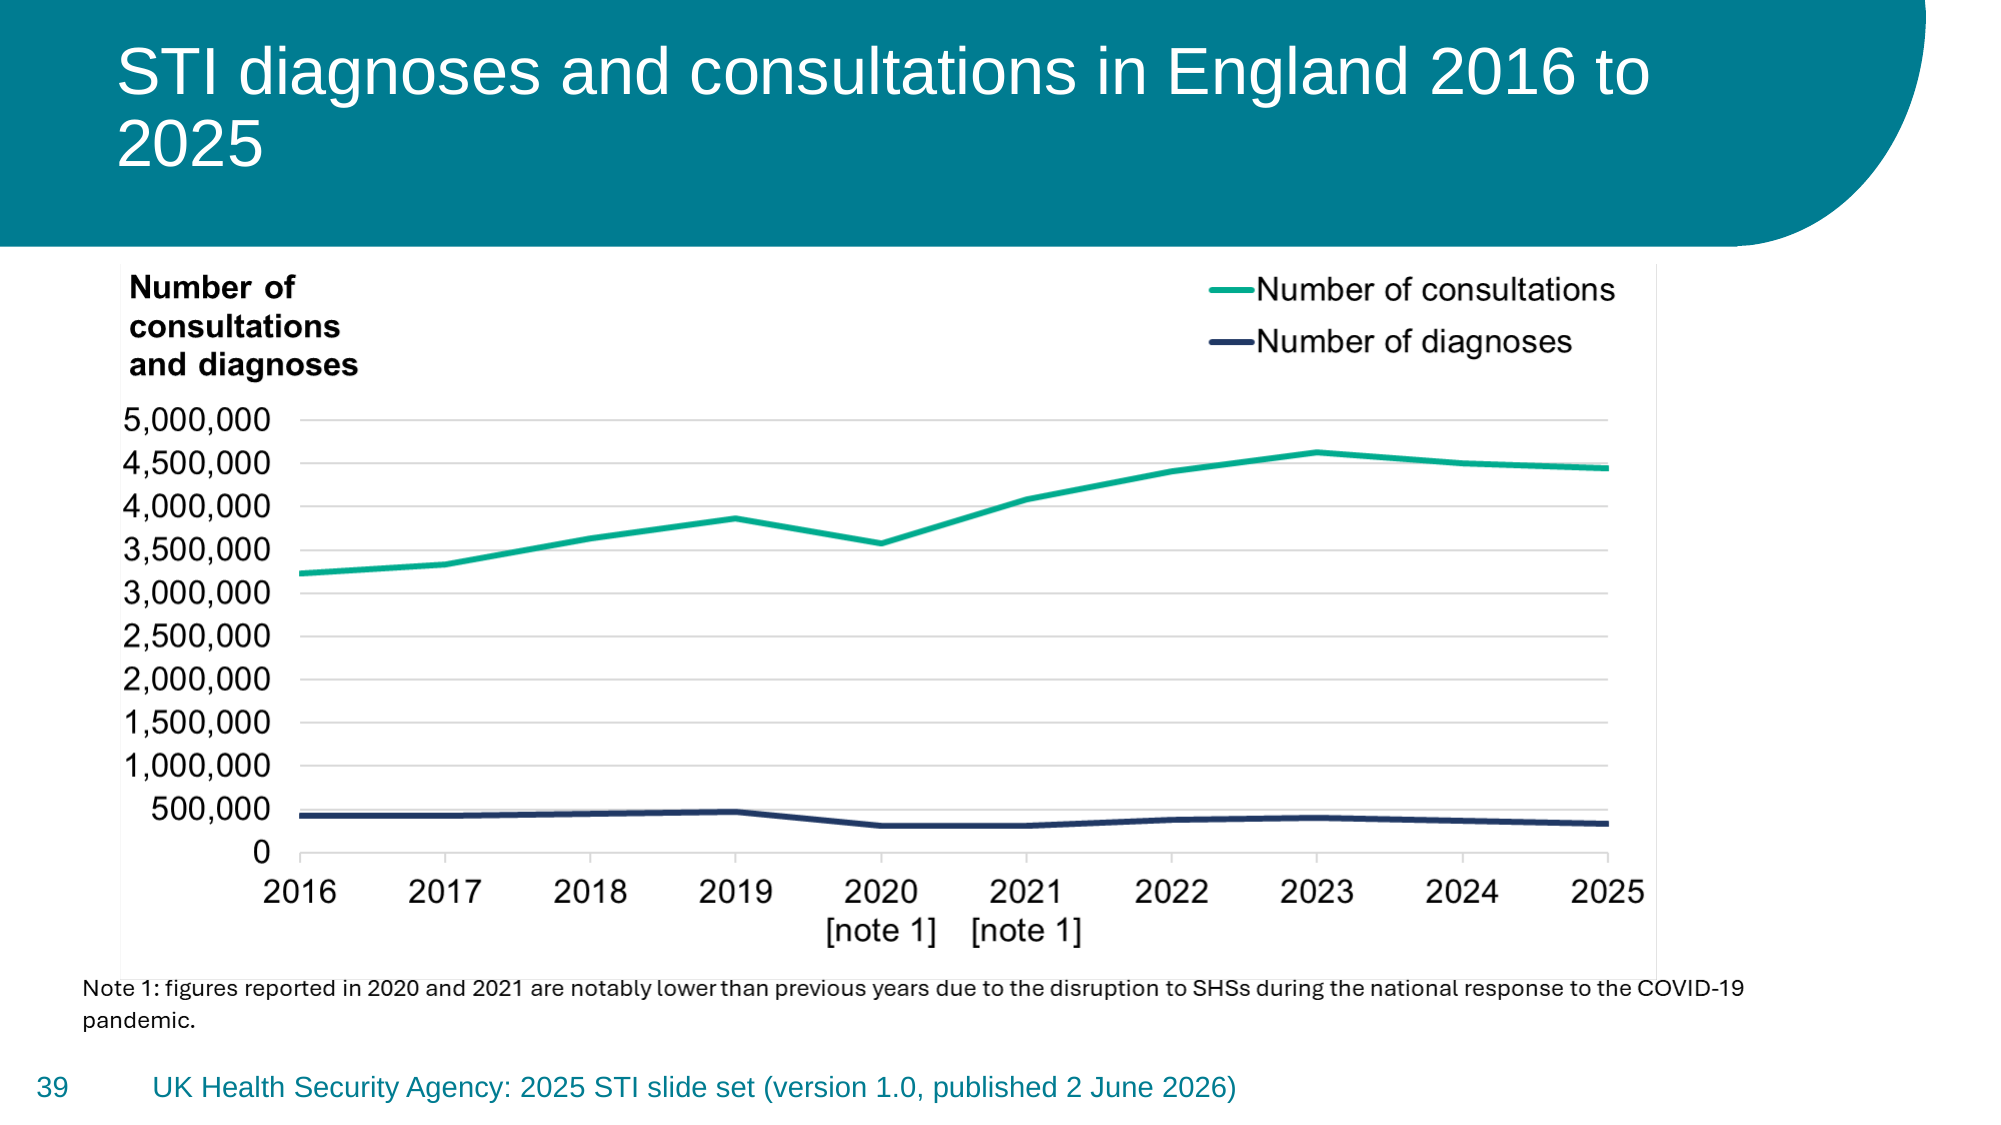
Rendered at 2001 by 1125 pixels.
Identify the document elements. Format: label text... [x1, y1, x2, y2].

title STI diagnoses and consultations in England 2016 to 2025 [101, 29, 1747, 189]
picture [66, 264, 1872, 1051]
text_box UK Health Security Agency: 2025 STI slide set (version 1.0, published 2 June 2026) [137, 1056, 1780, 1116]
text_box [21, 1056, 120, 1117]
